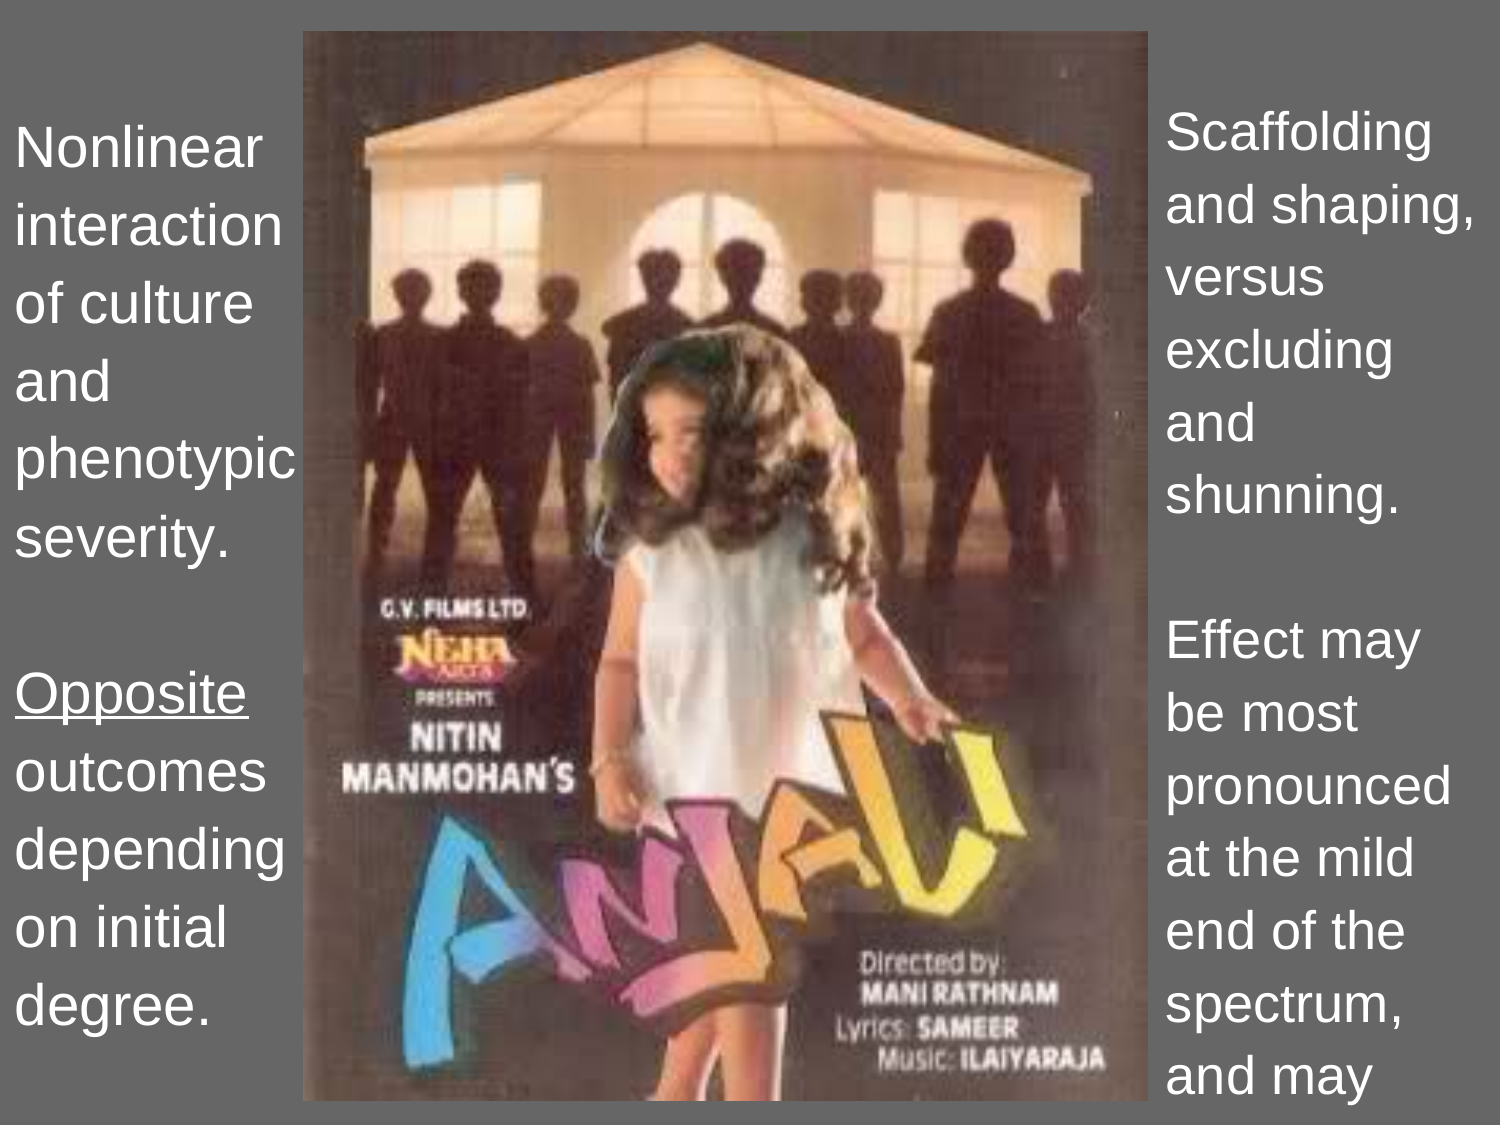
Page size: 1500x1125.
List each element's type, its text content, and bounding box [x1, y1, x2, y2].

picture [303, 31, 1148, 1101]
title Nonlinear interaction of culture and phenotypic severity. Opposite outcomes depending on initial degree. [0, 0, 333, 983]
title Scaffolding and shaping, versus excluding and shunning. Effect may be most pronounced at the mild end of the spectrum, and may vary by gender. [1151, 0, 1500, 1125]
